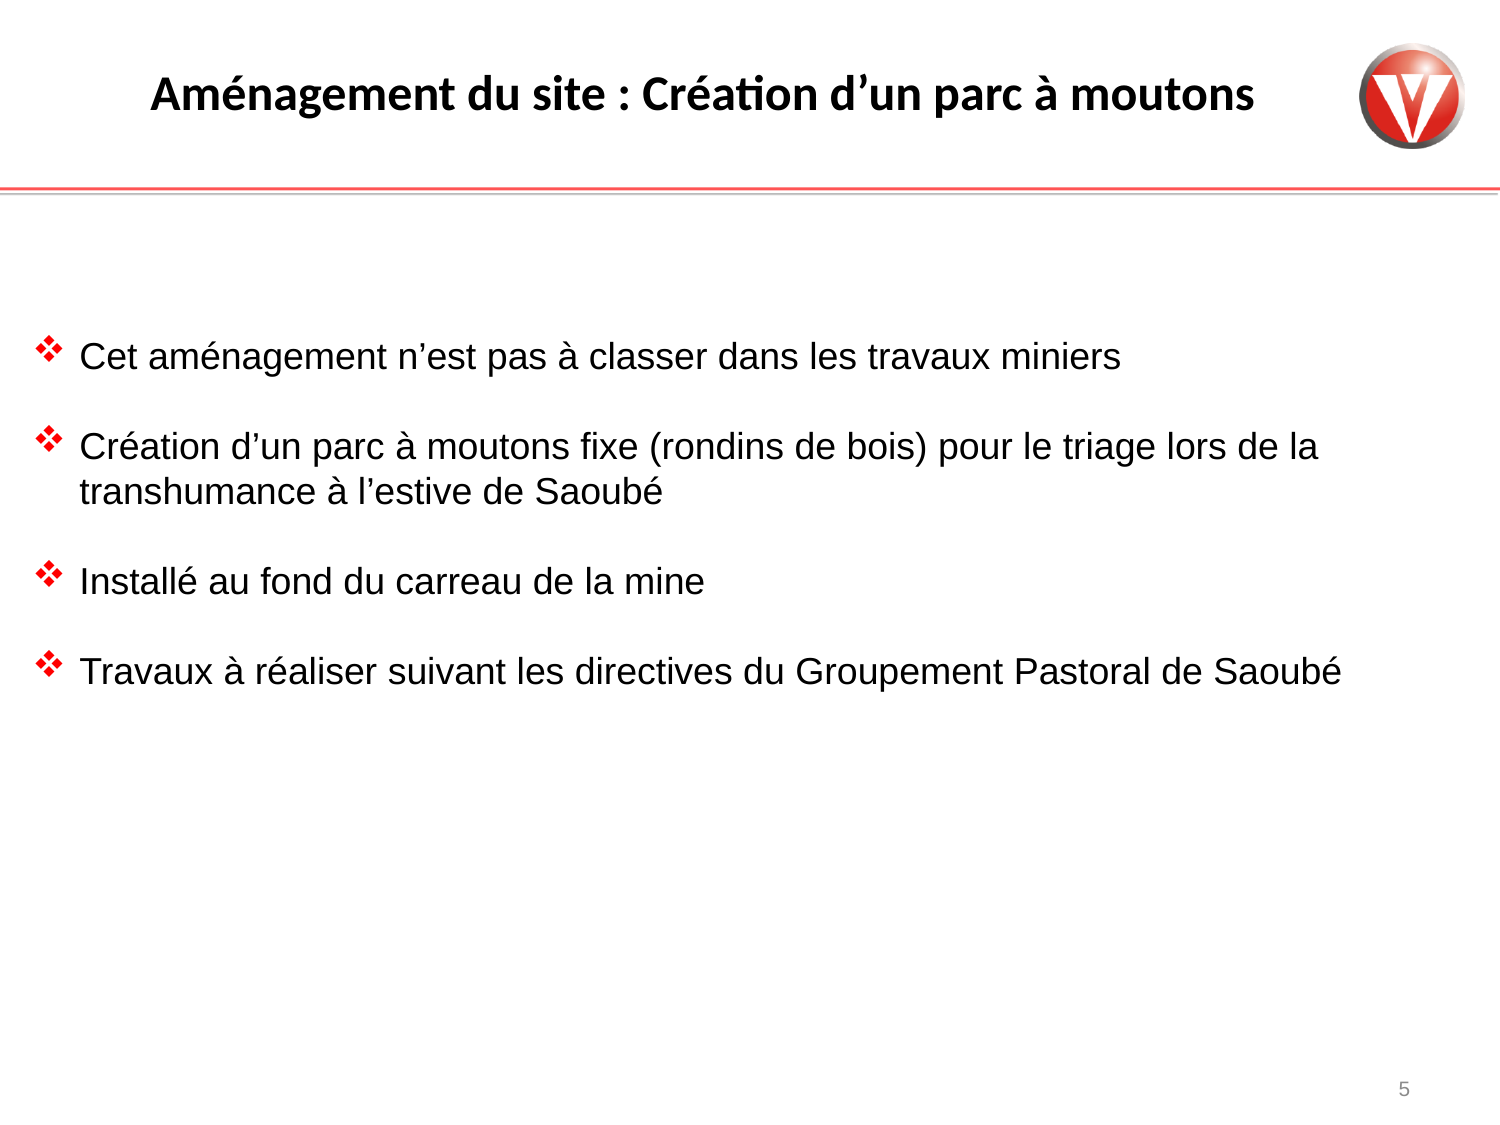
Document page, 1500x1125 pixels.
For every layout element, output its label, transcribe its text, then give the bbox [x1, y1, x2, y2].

text_box Aménagement du site : Création d’un parc à moutons [76, 30, 1352, 149]
text_box Cet aménagement n’est pas à classer dans les travaux miniers Création d’un parc à moutons fixe (rondins de bois) pour le triage lors de la transhumance à l’estive de Saoubé Installé au fond du carreau de la mine Travaux à réaliser suivant les directives du Groupement Pastoral de Saoubé [17, 273, 1447, 745]
slide_number <numéro> [1074, 1058, 1425, 1119]
picture [1359, 43, 1465, 149]
